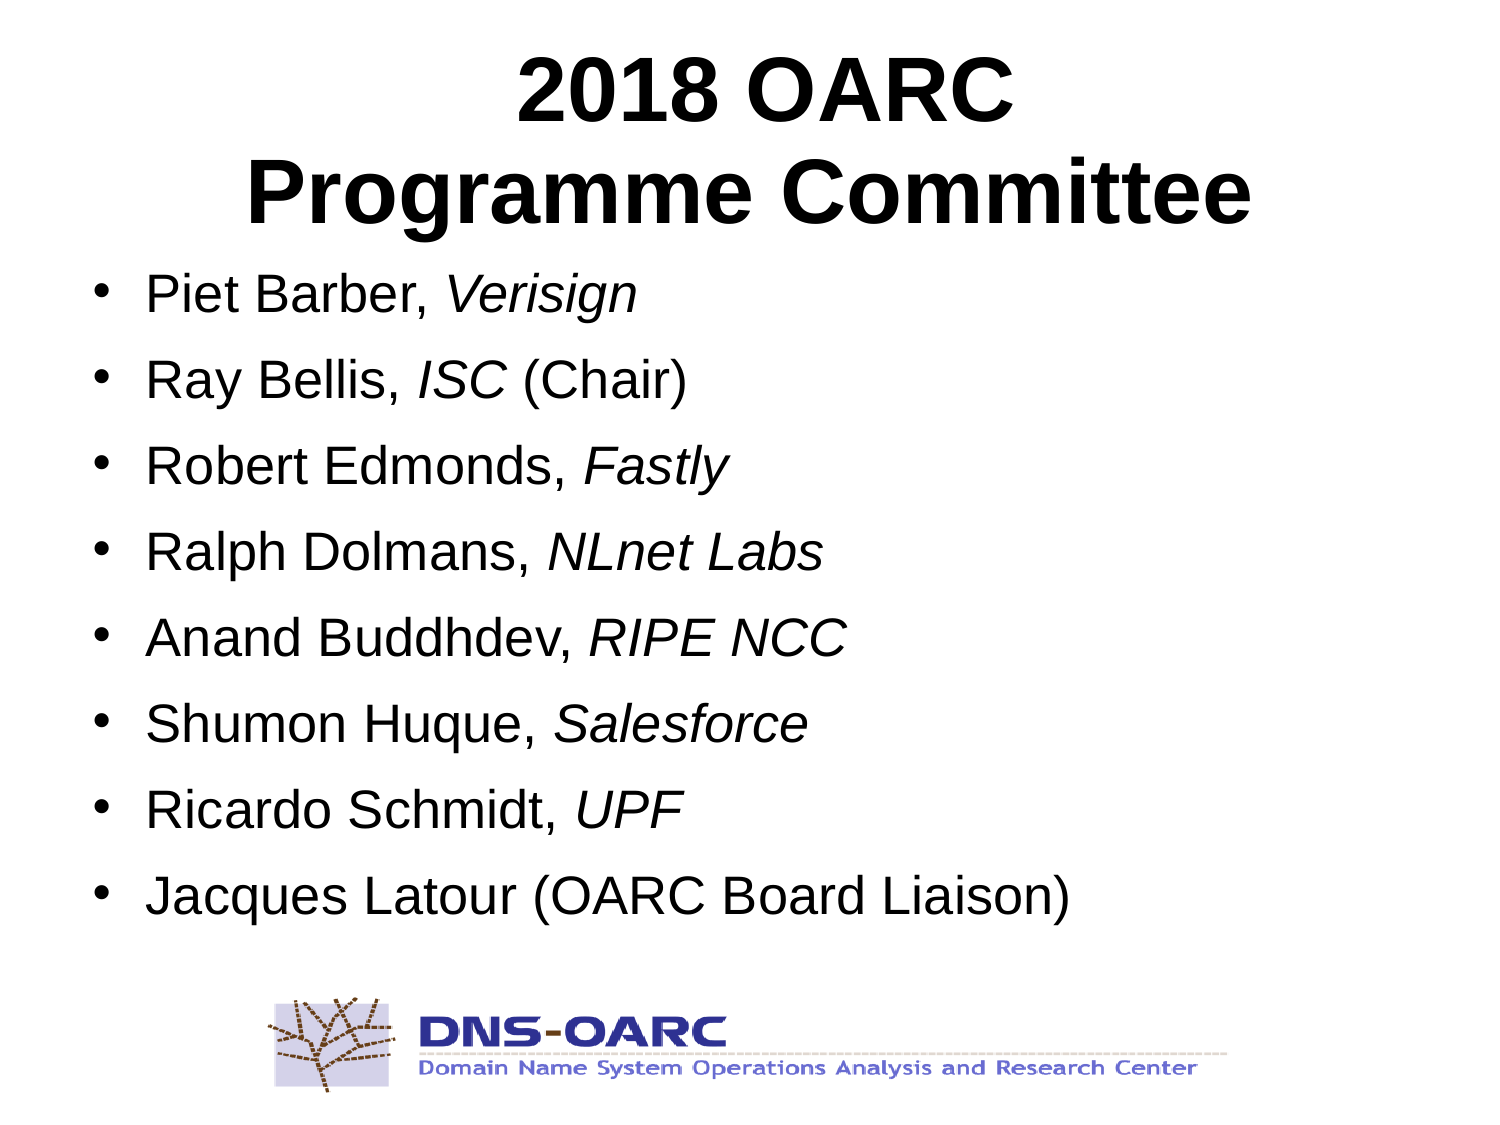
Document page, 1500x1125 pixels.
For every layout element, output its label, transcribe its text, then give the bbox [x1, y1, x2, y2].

title 2018 OARC Programme Committee [75, 33, 1426, 245]
list Piet Barber, Verisign Ray Bellis, ISC (Chair) Robert Edmonds, Fastly Ralph Dolmans, NLnet Labs Anand Buddhdev, RIPE NCC Shumon Huque, Salesforce Ricardo Schmidt, UPF Jacques Latour (OARC Board Liaison) [75, 263, 1426, 962]
picture [214, 991, 1259, 1099]
